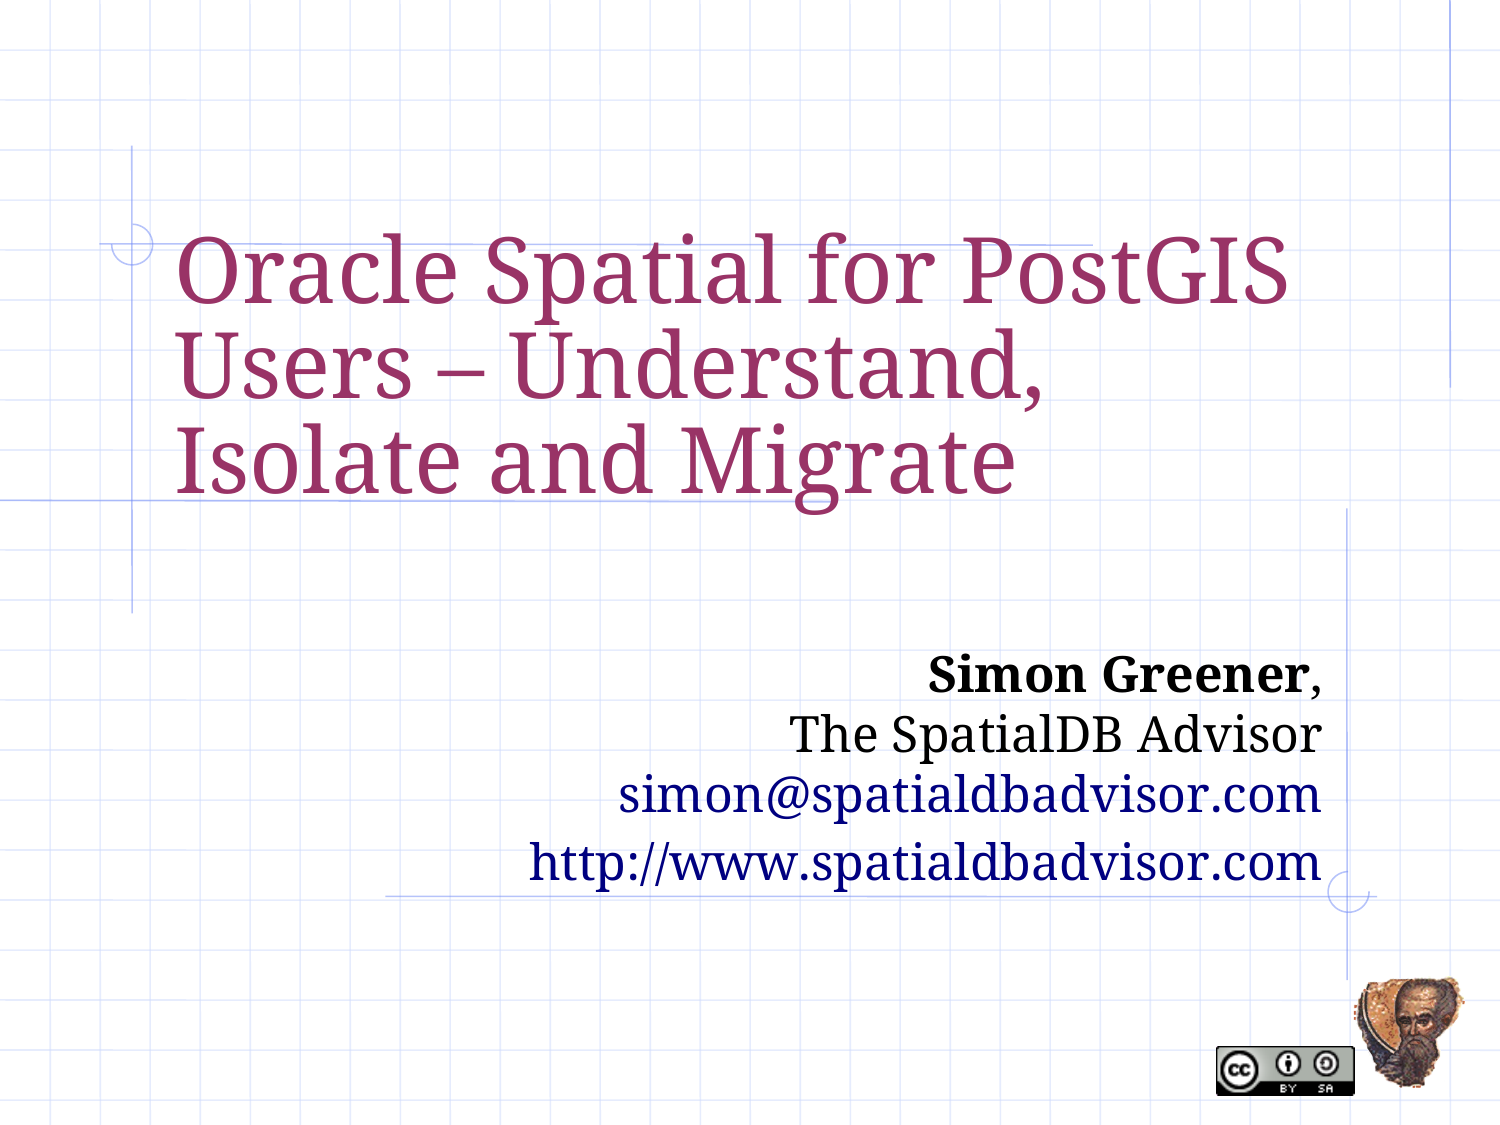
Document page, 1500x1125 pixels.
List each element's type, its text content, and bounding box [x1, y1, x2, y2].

title Oracle Spatial for PostGIS Users – Understand, Isolate and Migrate [174, 142, 1314, 598]
text_box Simon Greener, The SpatialDB Advisor simon@spatialdbadvisor.com http://www.spatialdbadvisor.com [510, 634, 1339, 907]
picture [1216, 976, 1465, 1096]
